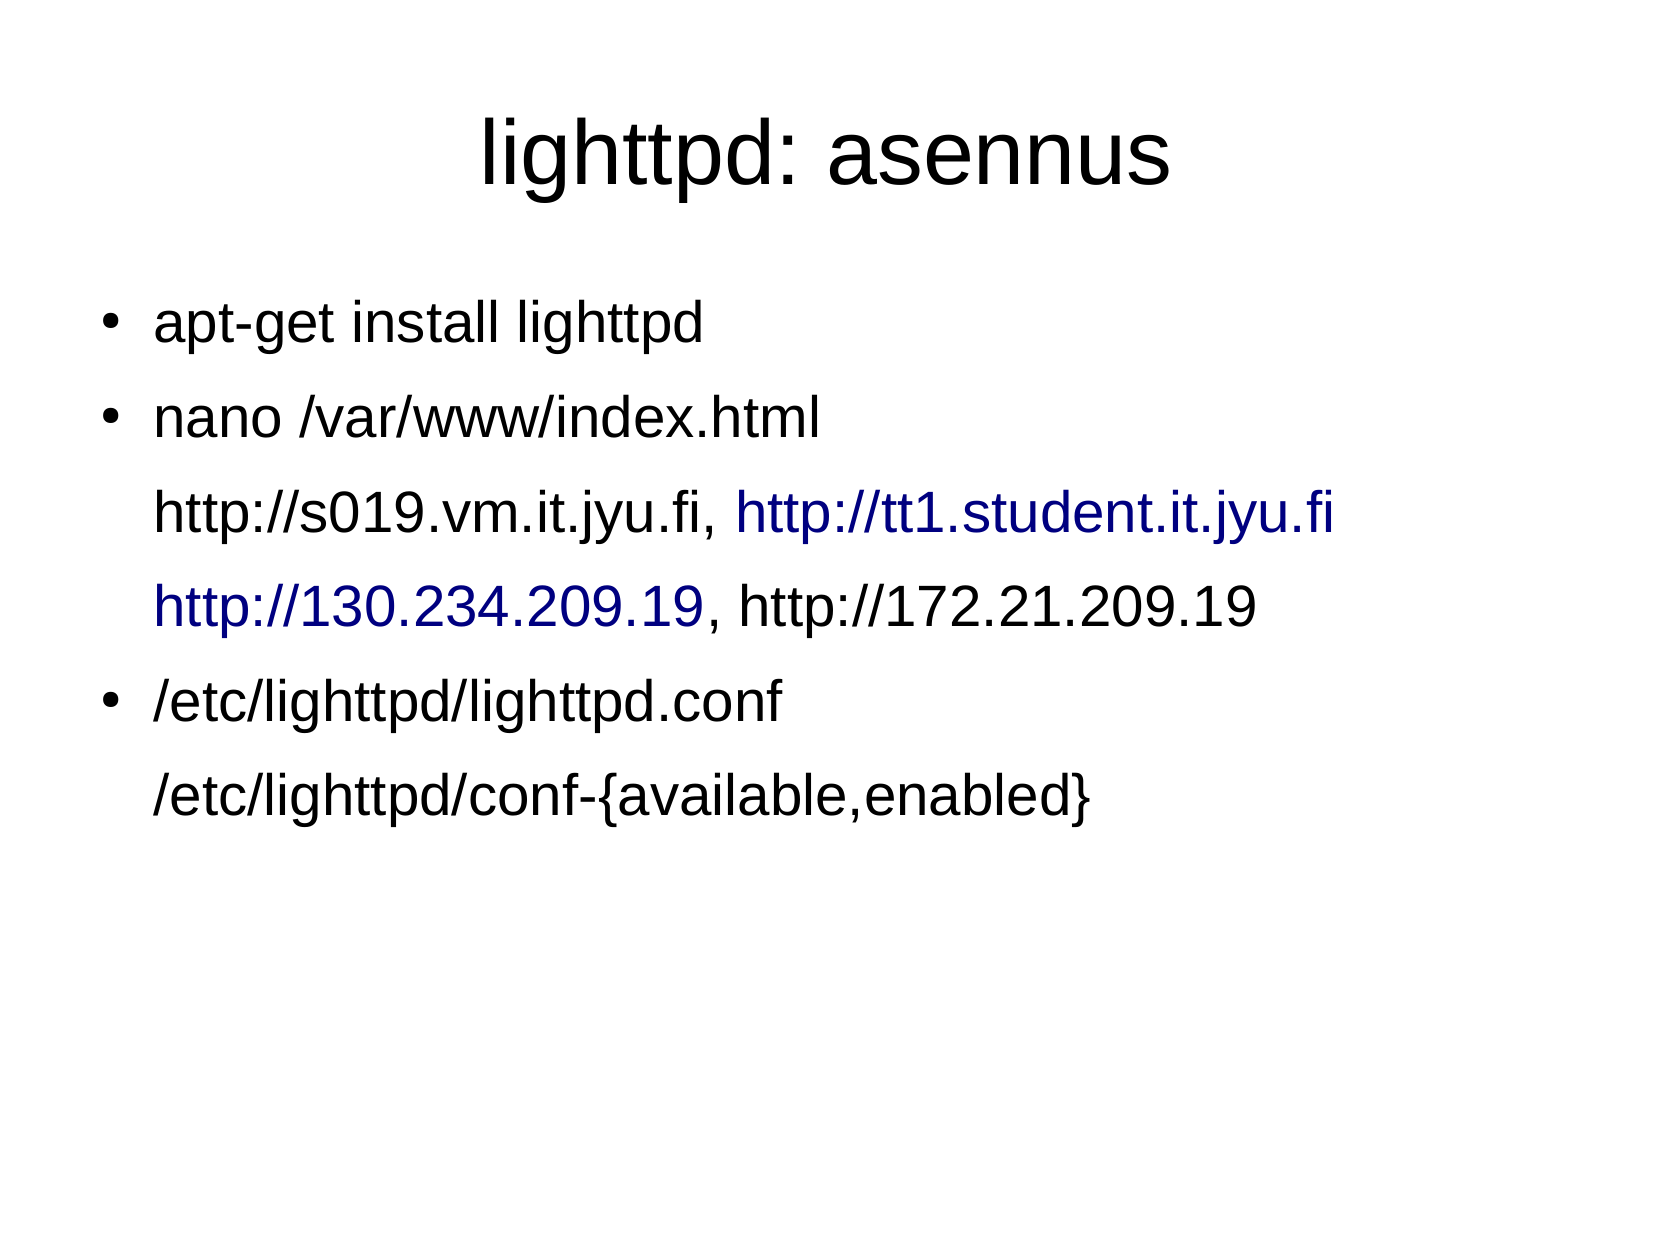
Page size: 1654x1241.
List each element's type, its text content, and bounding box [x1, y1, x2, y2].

title lighttpd: asennus [82, 49, 1571, 257]
list apt-get install lighttpd nano /var/www/index.html http://s019.vm.it.jyu.fi, http://tt1.student.it.jyu.fi http://130.234.209.19, http://172.21.209.19 /etc/lighttpd/lighttpd.conf /etc/lighttpd/conf-{available,enabled} [82, 290, 1571, 1010]
